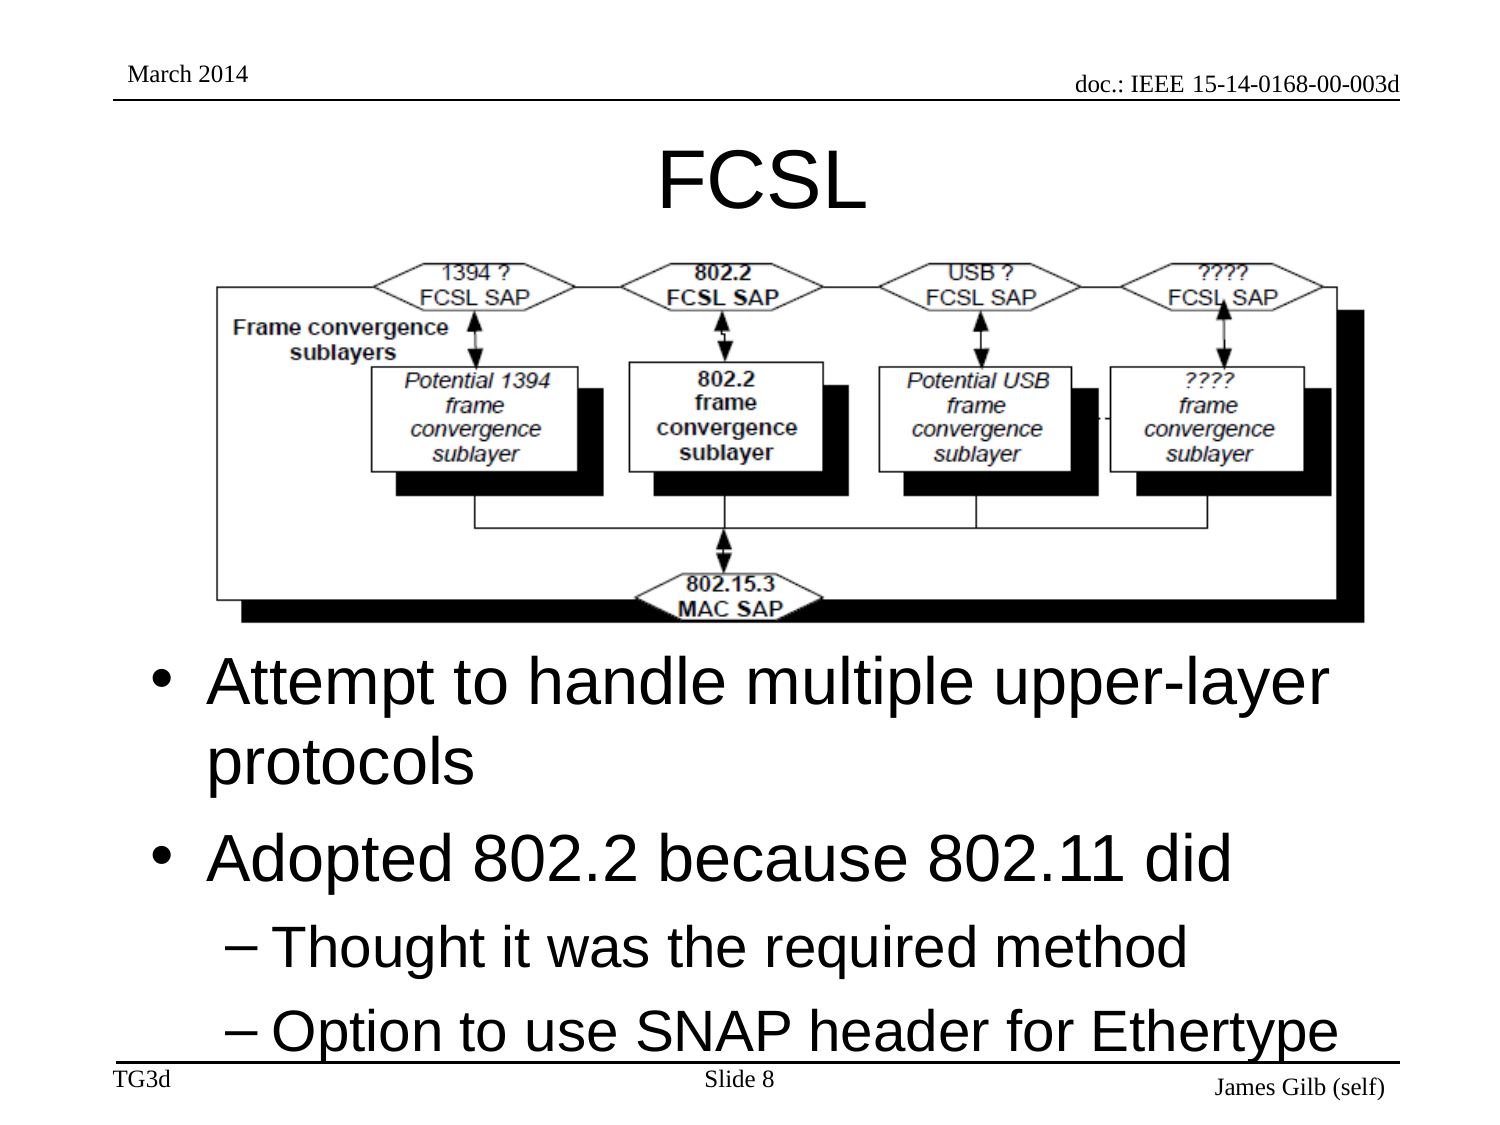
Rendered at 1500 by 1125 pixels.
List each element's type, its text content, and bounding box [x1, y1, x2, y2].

picture [165, 246, 1399, 630]
list Attempt to handle multiple upper-layer protocols Adopted 802.2 because 802.11 did Thought it was the required method Option to use SNAP header for Ethertype [135, 630, 1411, 1125]
title FCSL [125, 112, 1401, 238]
